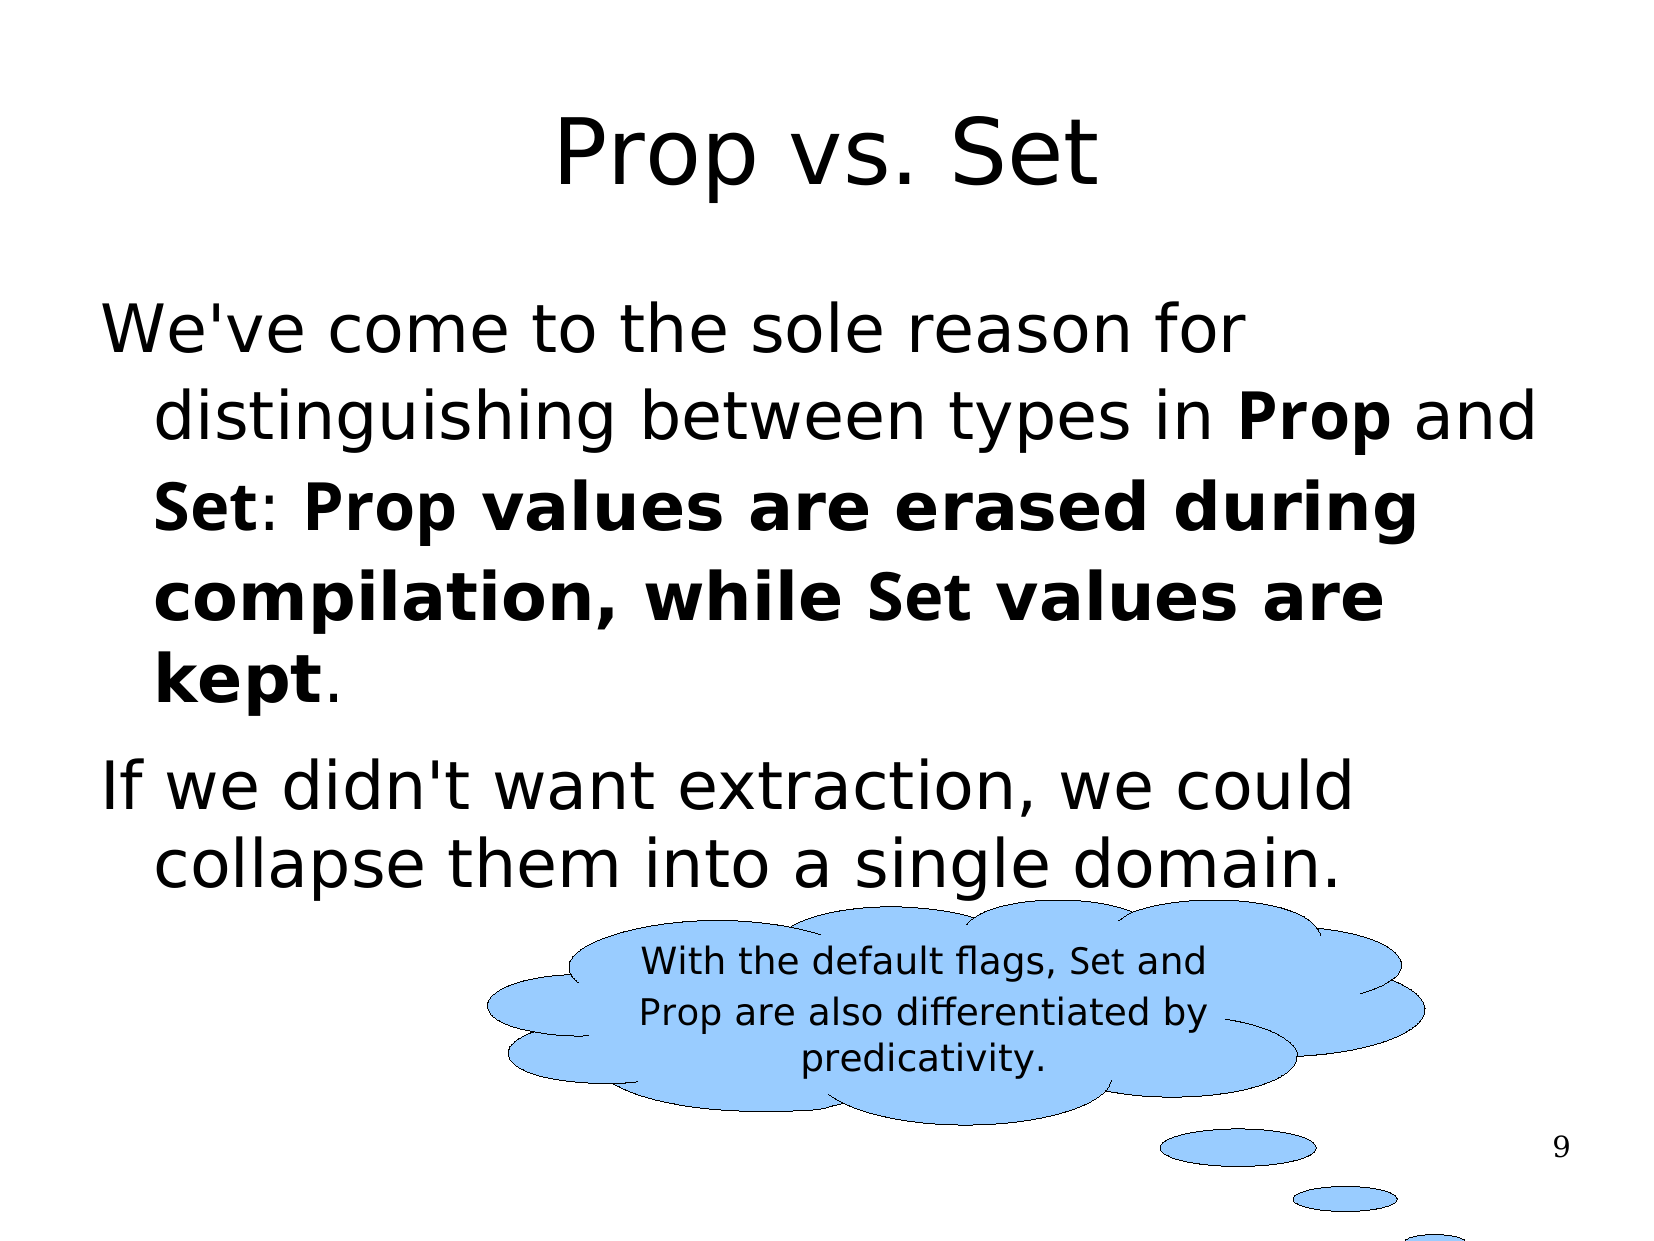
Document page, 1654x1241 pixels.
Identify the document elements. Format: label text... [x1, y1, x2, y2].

text_box With the default flags, Set and Prop are also differentiated by predicativity. [487, 900, 1426, 1126]
text_box With the default flags, Set and Prop are also differentiated by predicativity. [1160, 1128, 1317, 1167]
text_box With the default flags, Set and Prop are also differentiated by predicativity. [1293, 1186, 1398, 1212]
list We've come to the sole reason for distinguishing between types in Prop and Set: Prop values are erased during compilation, while Set values are kept. If we didn't want extraction, we could collapse them into a single domain. [82, 290, 1571, 1109]
title Prop vs. Set [82, 49, 1571, 257]
